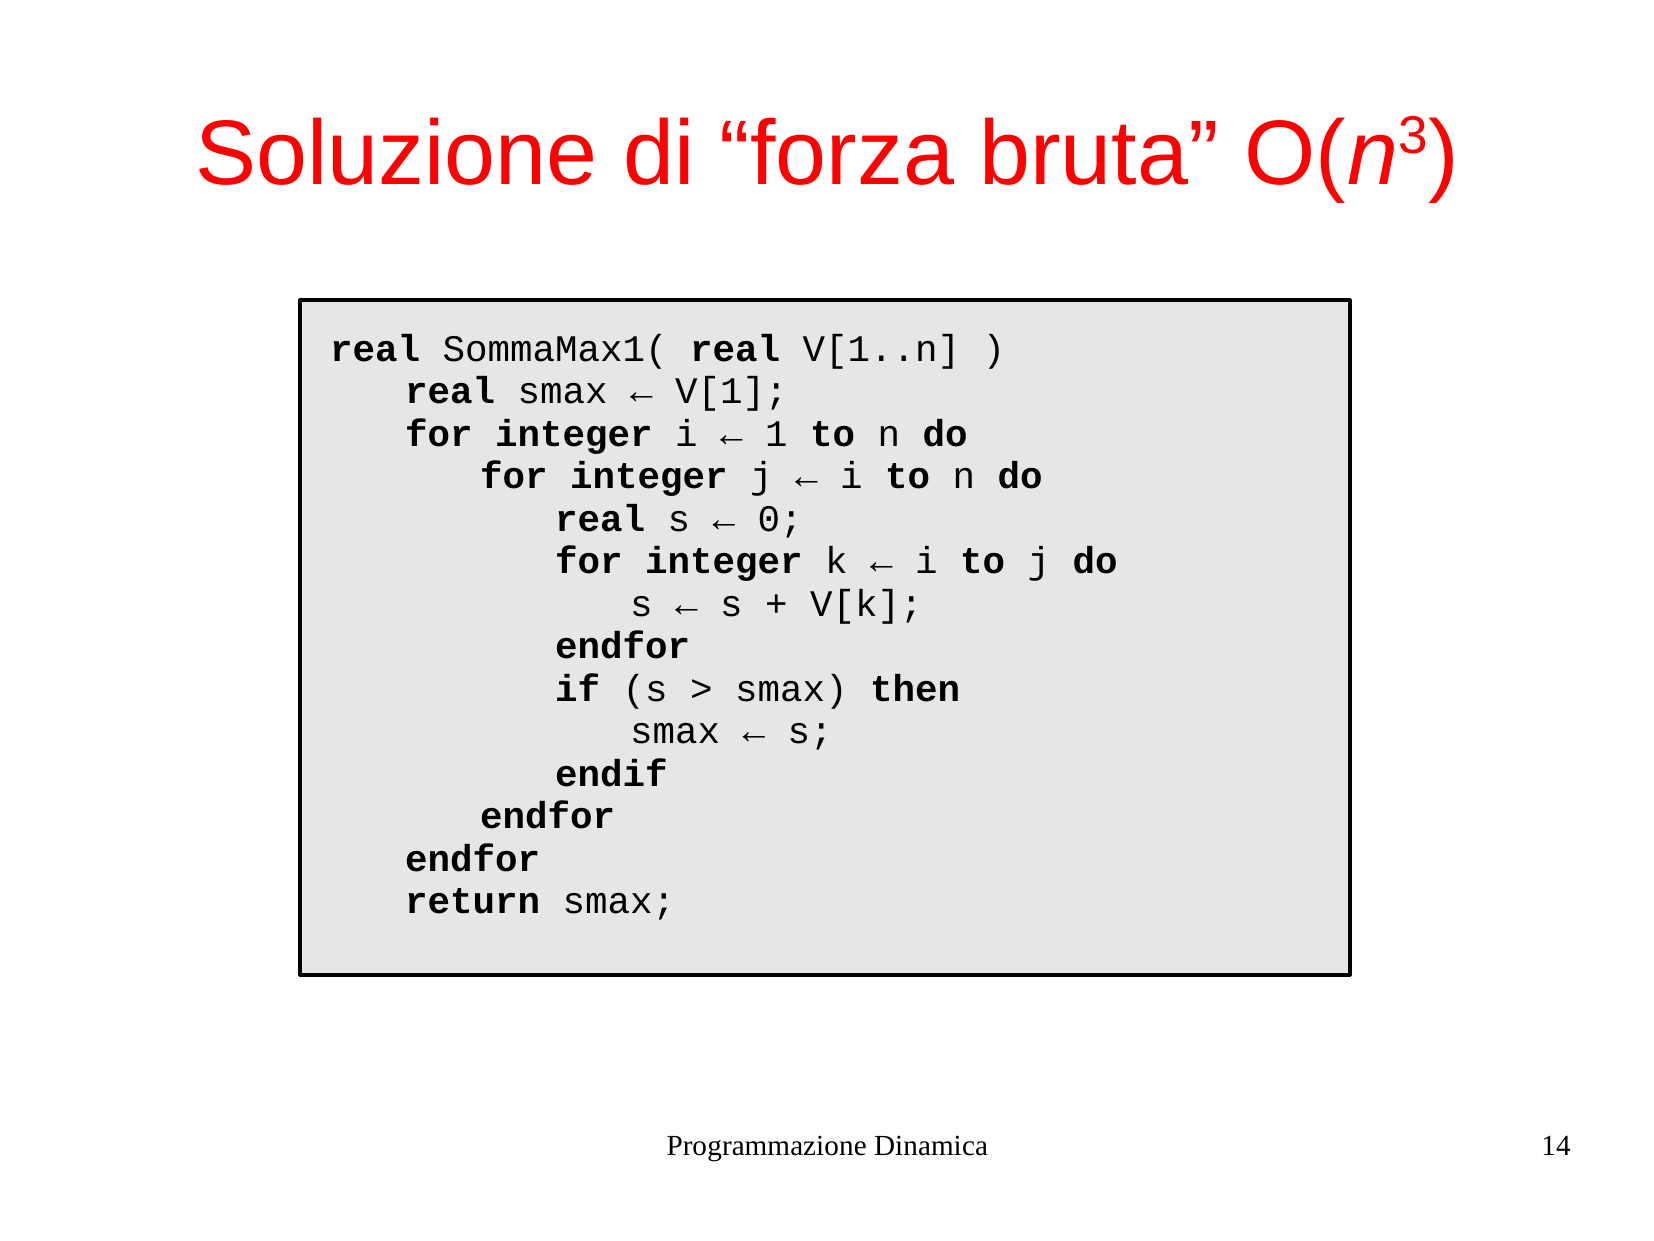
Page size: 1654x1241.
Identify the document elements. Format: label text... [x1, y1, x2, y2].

title Soluzione di “forza bruta” O(n3) [82, 48, 1571, 258]
text_box real SommaMax1( real V[1..n] ) real smax ← V[1]; for integer i ← 1 to n do for integer j ← i to n do real s ← 0; for integer k ← i to j do s ← s + V[k]; endfor if (s > smax) then smax ← s; endif endfor endfor return smax; [300, 300, 1351, 976]
